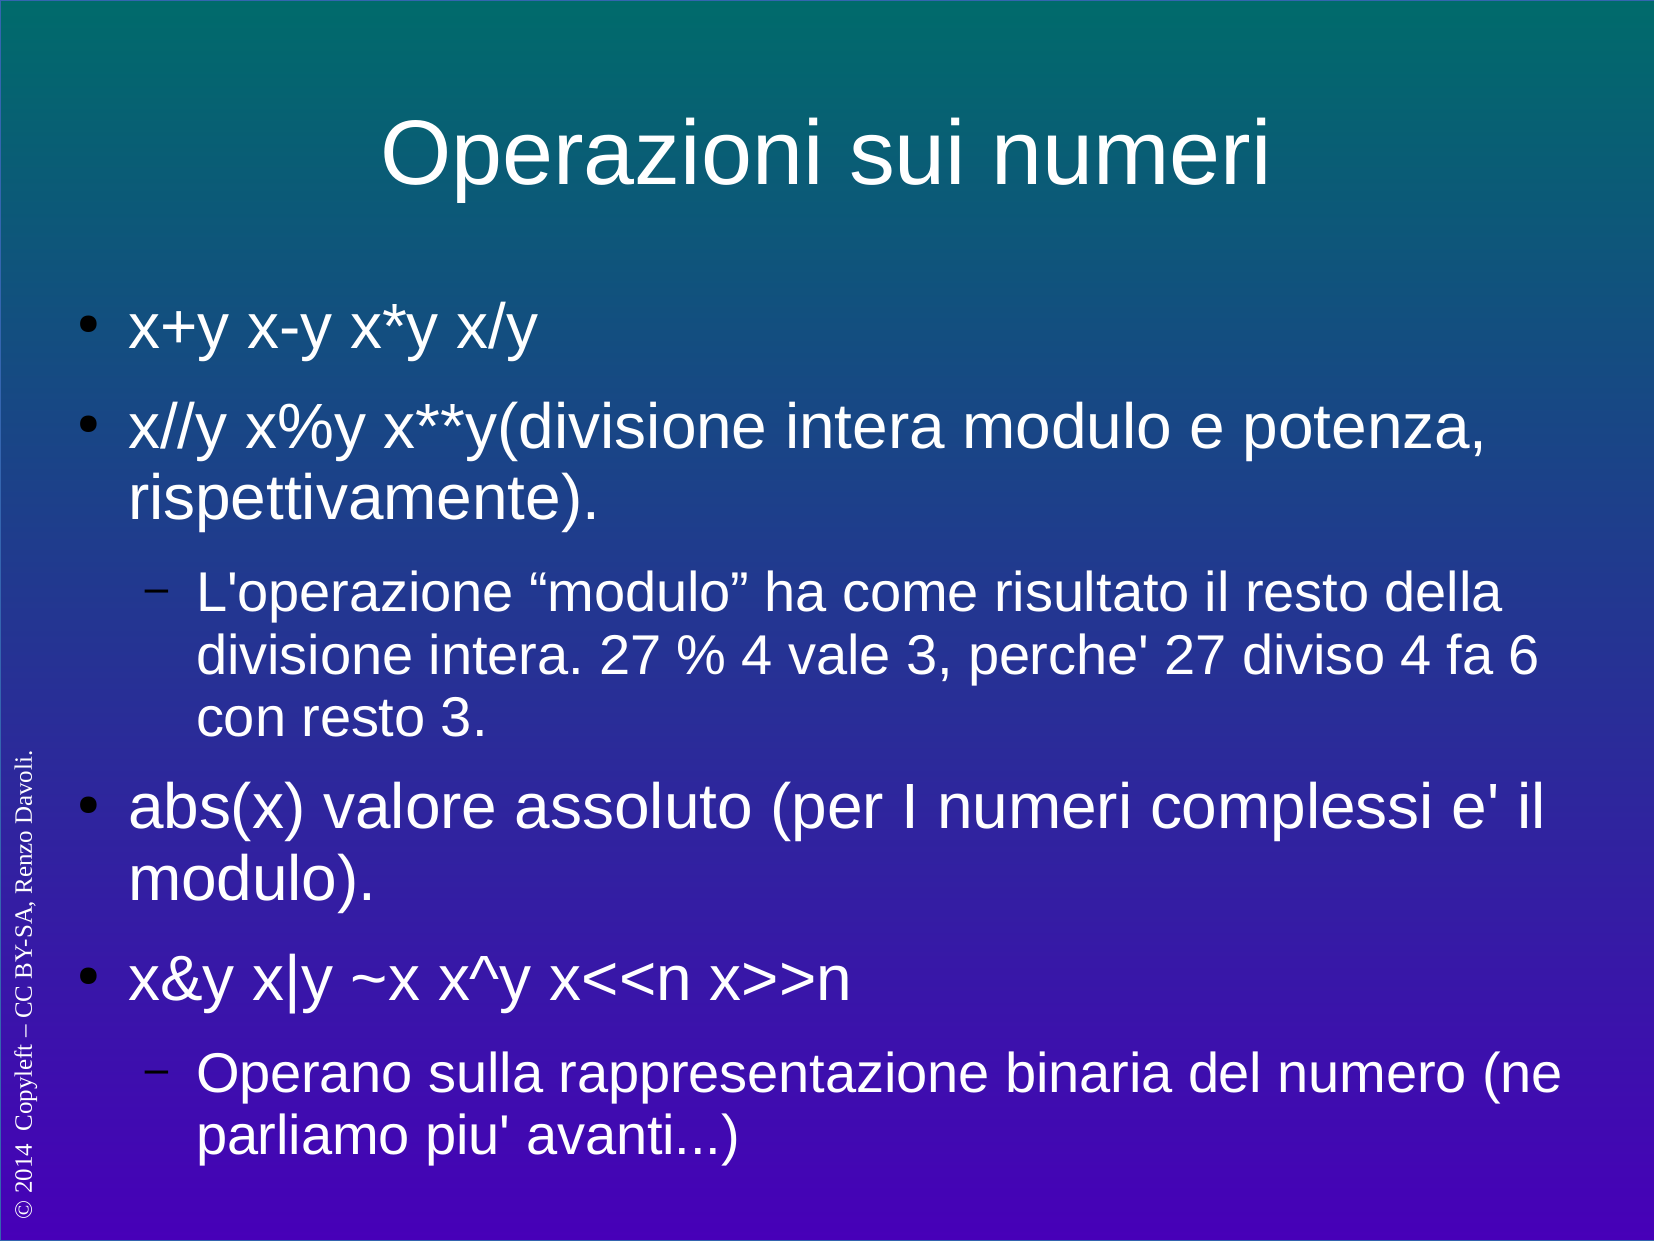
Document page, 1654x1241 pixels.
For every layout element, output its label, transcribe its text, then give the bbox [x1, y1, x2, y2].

title Operazioni sui numeri [82, 49, 1571, 257]
list x+y x-y x*y x/y x//y x%y x**y(divisione intera modulo e potenza, rispettivamente). L'operazione “modulo” ha come risultato il resto della divisione intera. 27 % 4 vale 3, perche' 27 diviso 4 fa 6 con resto 3. abs(x) valore assoluto (per I numeri complessi e' il modulo). x&y x|y ~x x^y x<<n x>>n Operano sulla rappresentazione binaria del numero (ne parliamo piu' avanti...) [60, 290, 1636, 1171]
